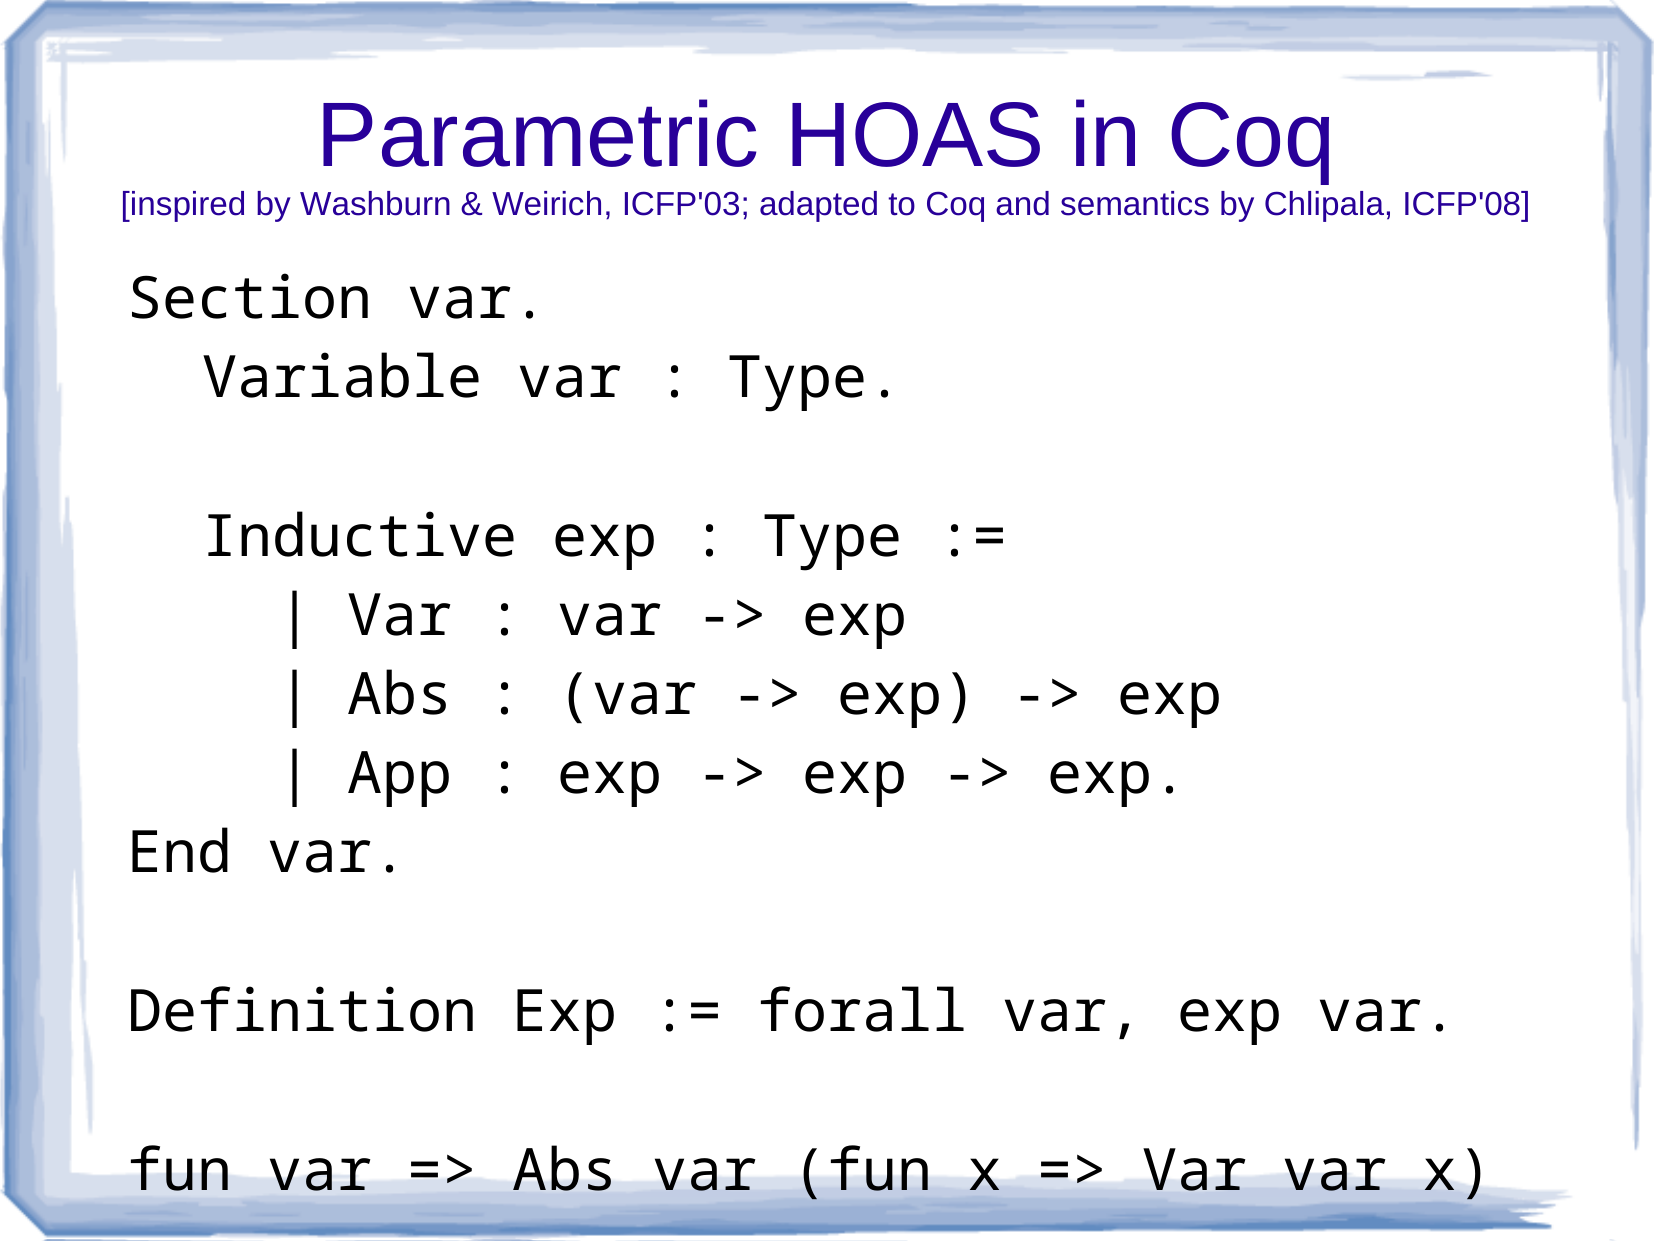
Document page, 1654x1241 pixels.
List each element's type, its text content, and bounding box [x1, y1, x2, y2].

picture [0, 0, 1654, 1241]
title Parametric HOAS in Coq [inspired by Washburn & Weirich, ICFP'03; adapted to Coq and semantics by Chlipala, ICFP'08] [82, 56, 1571, 250]
text_box Section var. Variable var : Type. Inductive exp : Type := | Var : var -> exp | Abs : (var -> exp) -> exp | App : exp -> exp -> exp. End var. Definition Exp := forall var, exp var. fun var => Abs var (fun x => Var var x) [112, 248, 1576, 1074]
